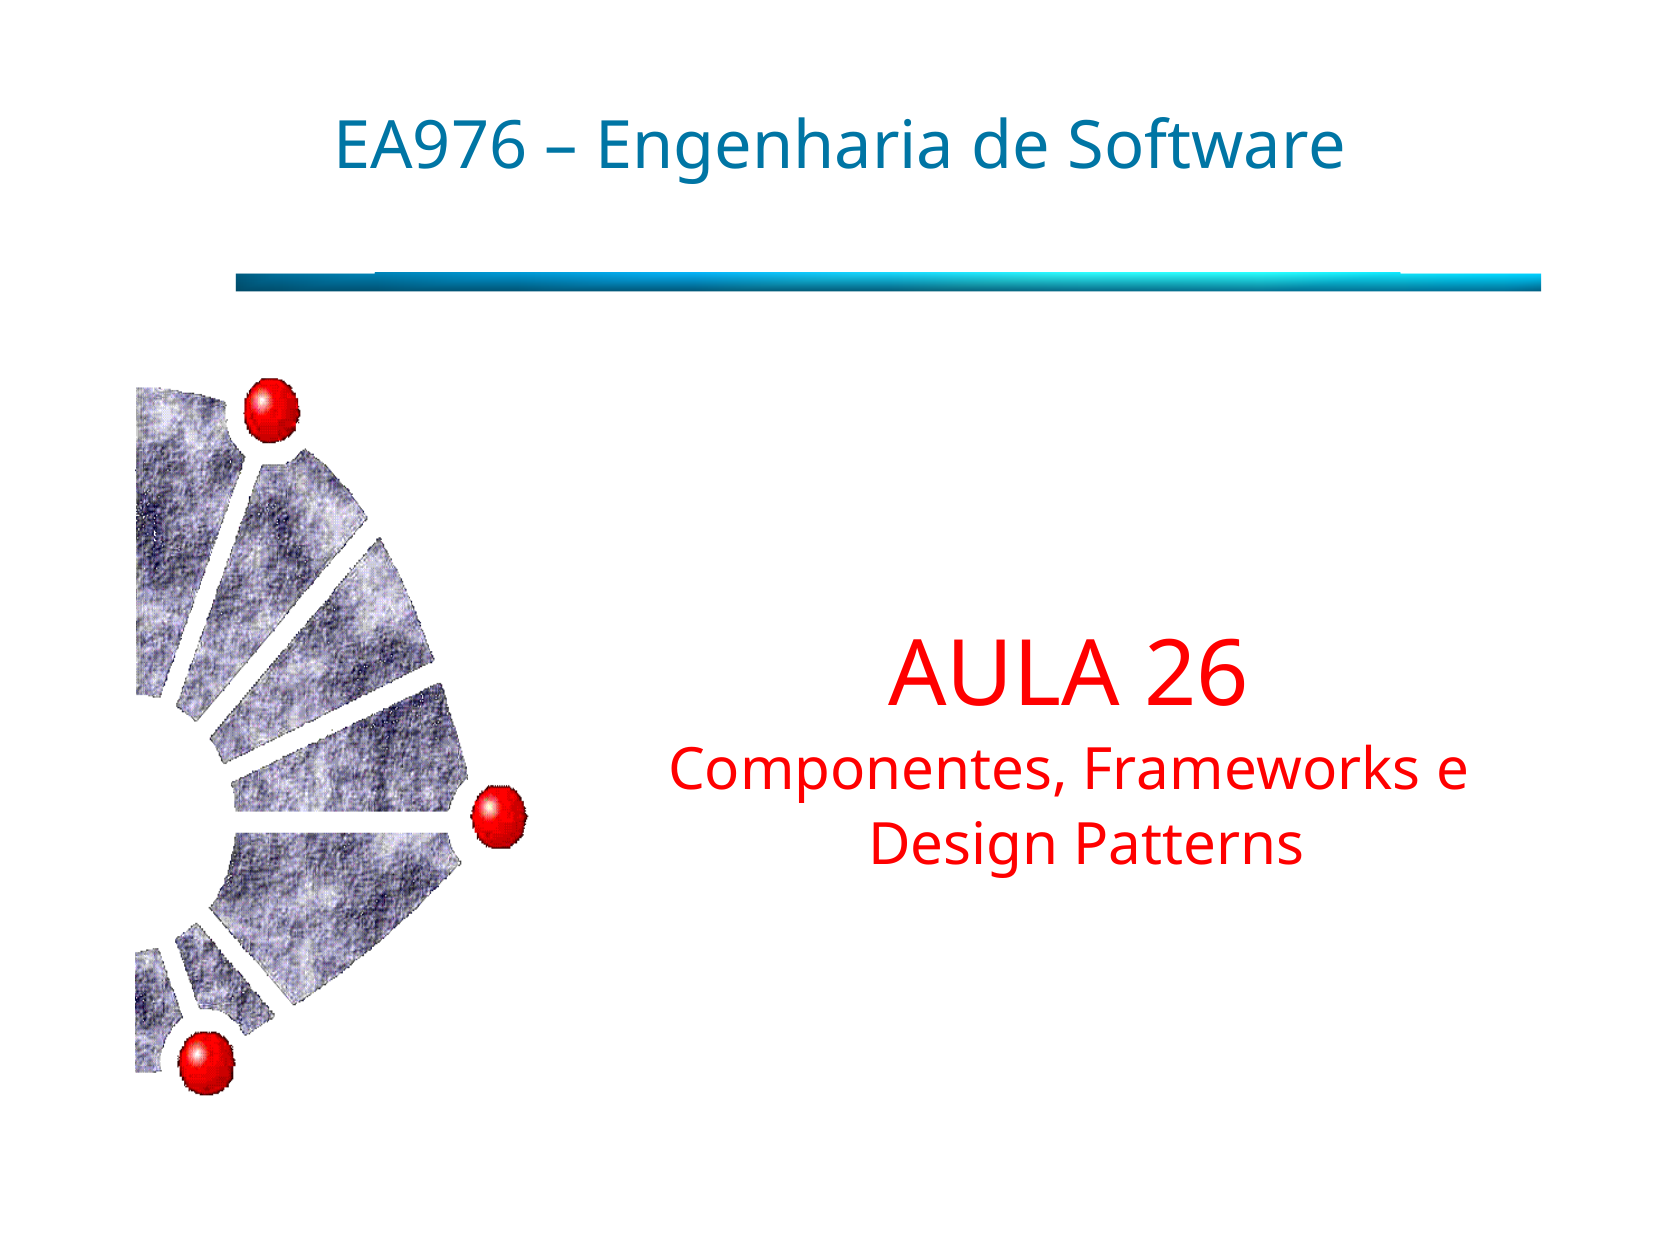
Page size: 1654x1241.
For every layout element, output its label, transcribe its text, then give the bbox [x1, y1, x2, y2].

chart [135, 324, 562, 1112]
subtitle AULA 26 Componentes, Frameworks e Design Patterns [561, 308, 1541, 1182]
title EA976 – Engenharia de Software [61, 35, 1620, 250]
picture [125, 272, 1654, 295]
